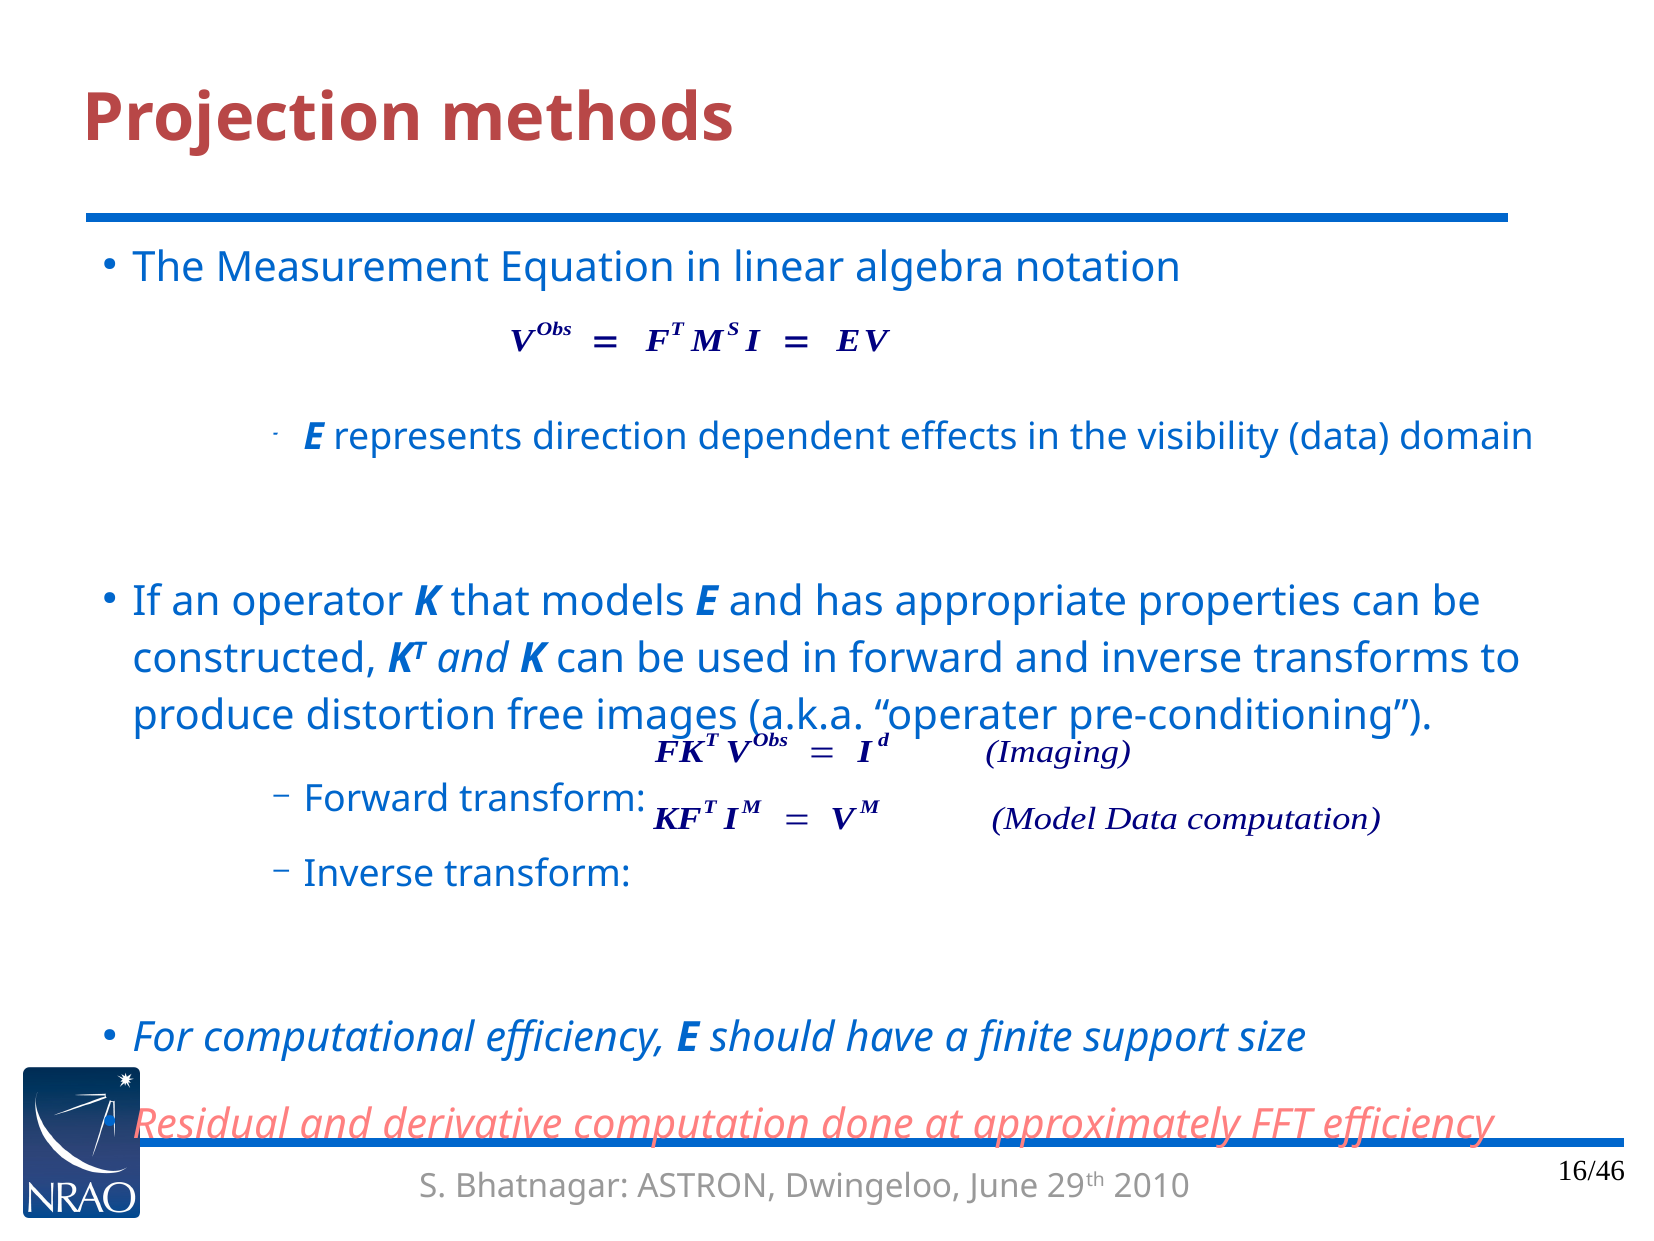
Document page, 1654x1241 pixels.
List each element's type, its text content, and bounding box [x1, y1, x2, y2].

list The Measurement Equation in linear algebra notation E represents direction dependent effects in the visibility (data) domain If an operator K that models E and has appropriate properties can be constructed, KT and K can be used in forward and inverse transforms to produce distortion free images (a.k.a. “operater pre-conditioning”). Forward transform: Inverse transform: For computational efficiency, E should have a finite support size Residual and derivative computation done at approximately FFT efficiency [84, 236, 1573, 1124]
title Projection methods [82, 49, 1571, 180]
picture [23, 1067, 140, 1218]
chart [500, 313, 897, 363]
chart [642, 791, 1382, 841]
chart [643, 724, 1137, 773]
